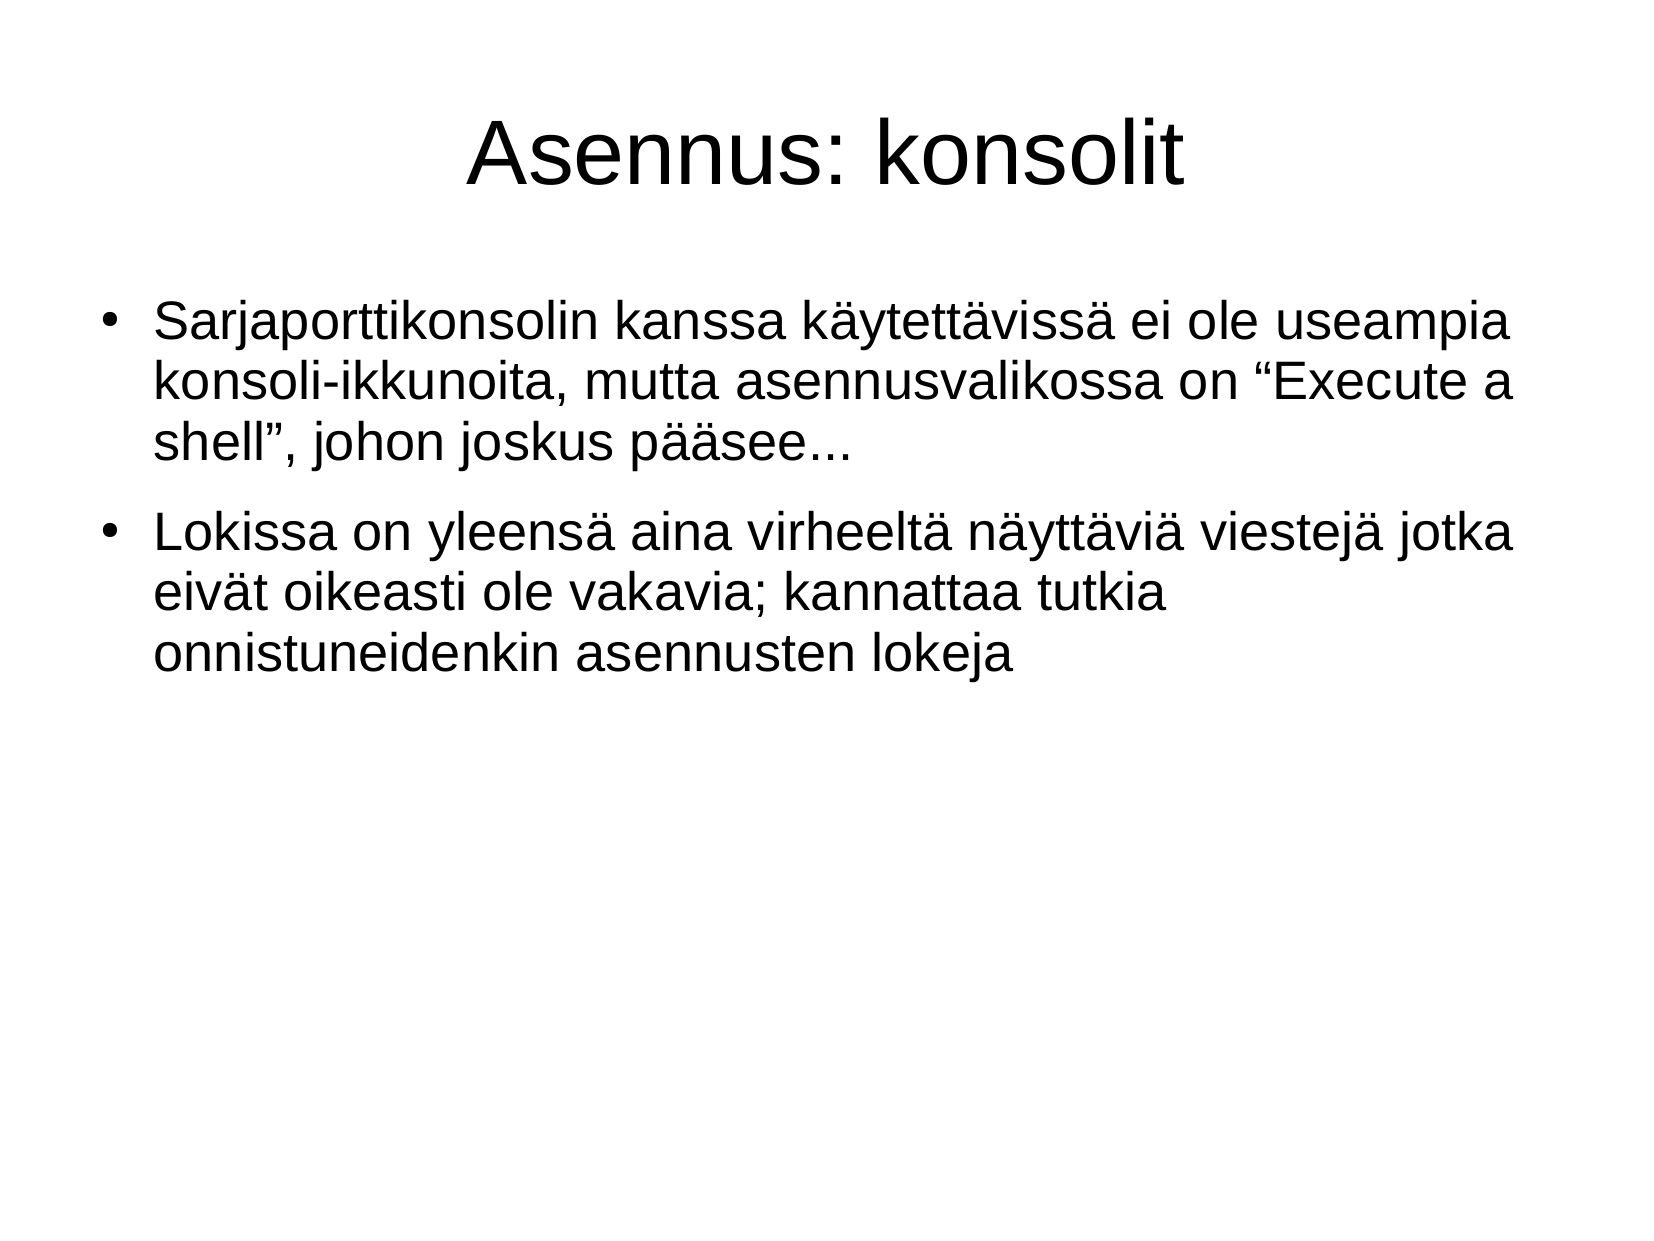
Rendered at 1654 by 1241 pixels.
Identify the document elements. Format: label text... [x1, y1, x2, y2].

list Sarjaporttikonsolin kanssa käytettävissä ei ole useampia konsoli-ikkunoita, mutta asennusvalikossa on “Execute a shell”, johon joskus pääsee... Lokissa on yleensä aina virheeltä näyttäviä viestejä jotka eivät oikeasti ole vakavia; kannattaa tutkia onnistuneidenkin asennusten lokeja [82, 290, 1571, 1010]
title Asennus: konsolit [82, 49, 1571, 257]
